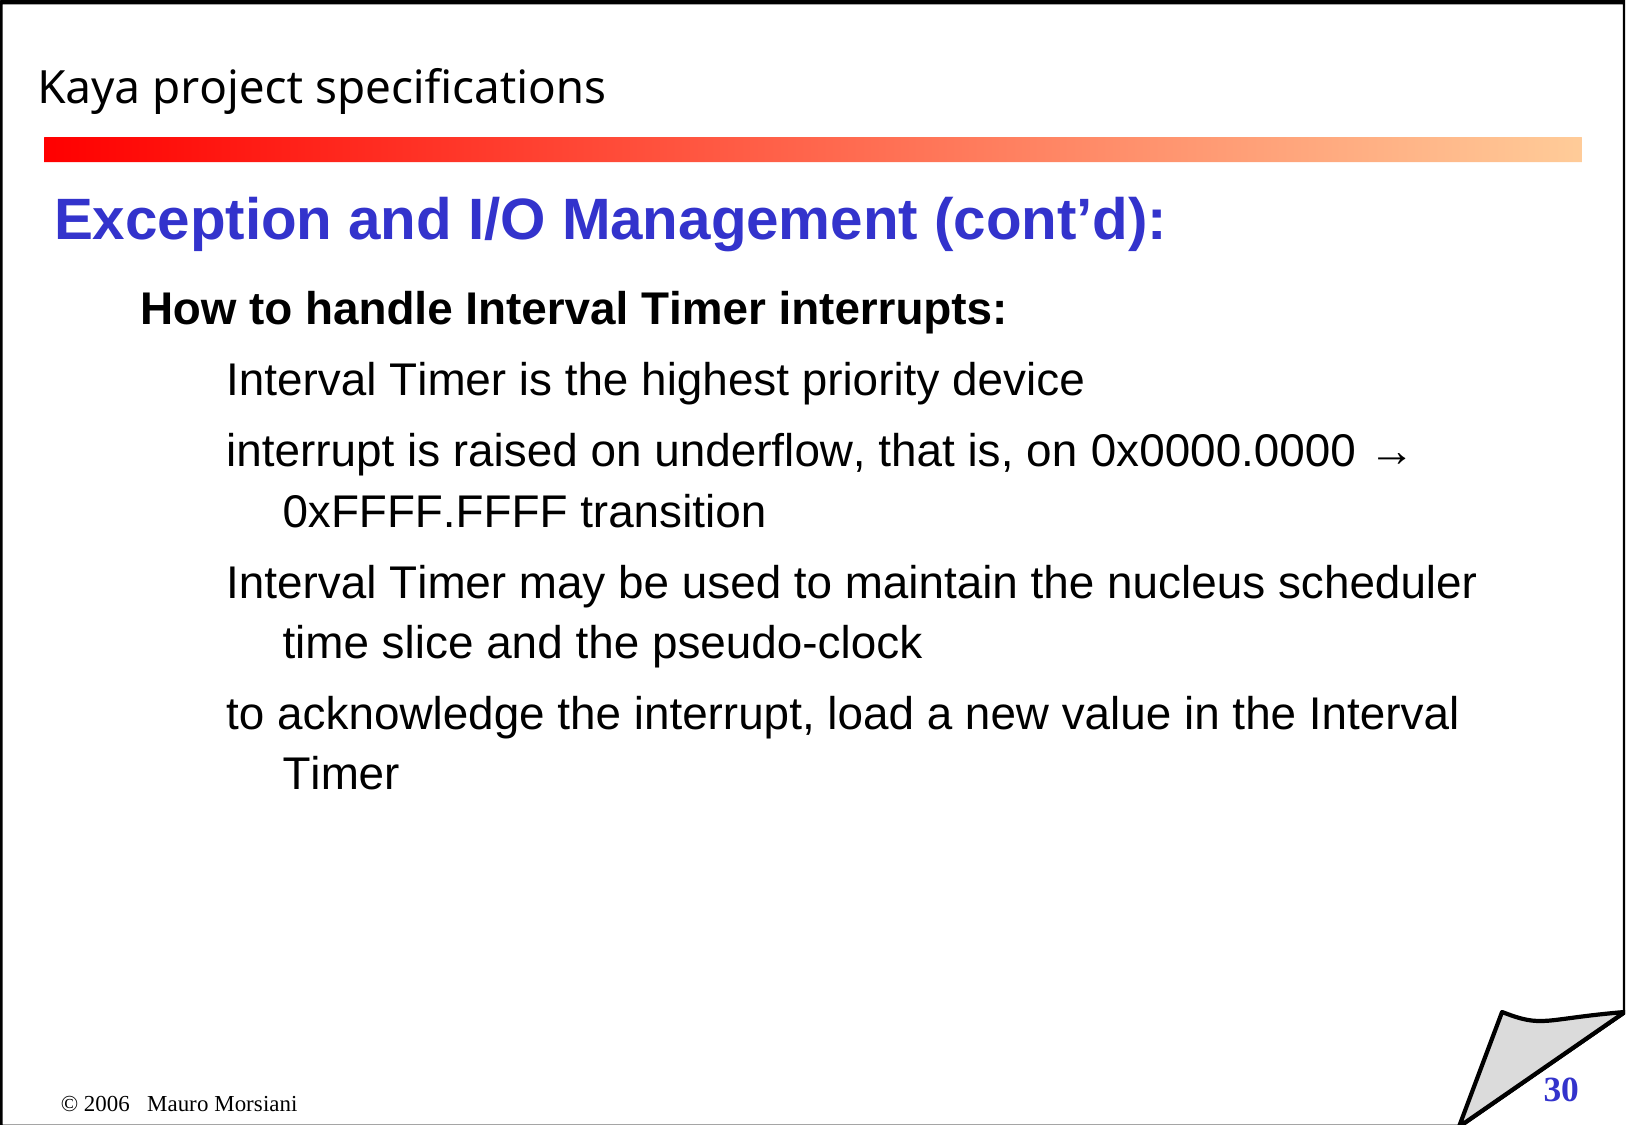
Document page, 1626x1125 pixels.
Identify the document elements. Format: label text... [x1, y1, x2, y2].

title Kaya project specifications [37, 44, 1588, 131]
list Exception and I/O Management (cont’d): How to handle Interval Timer interrupts: Interval Timer is the highest priority device interrupt is raised on underflow, that is, on 0x0000.0000 → 0xFFFF.FFFF transition Interval Timer may be used to maintain the nucleus scheduler time slice and the pseudo-clock to acknowledge the interrupt, load a new value in the Interval Timer [54, 187, 1571, 1124]
